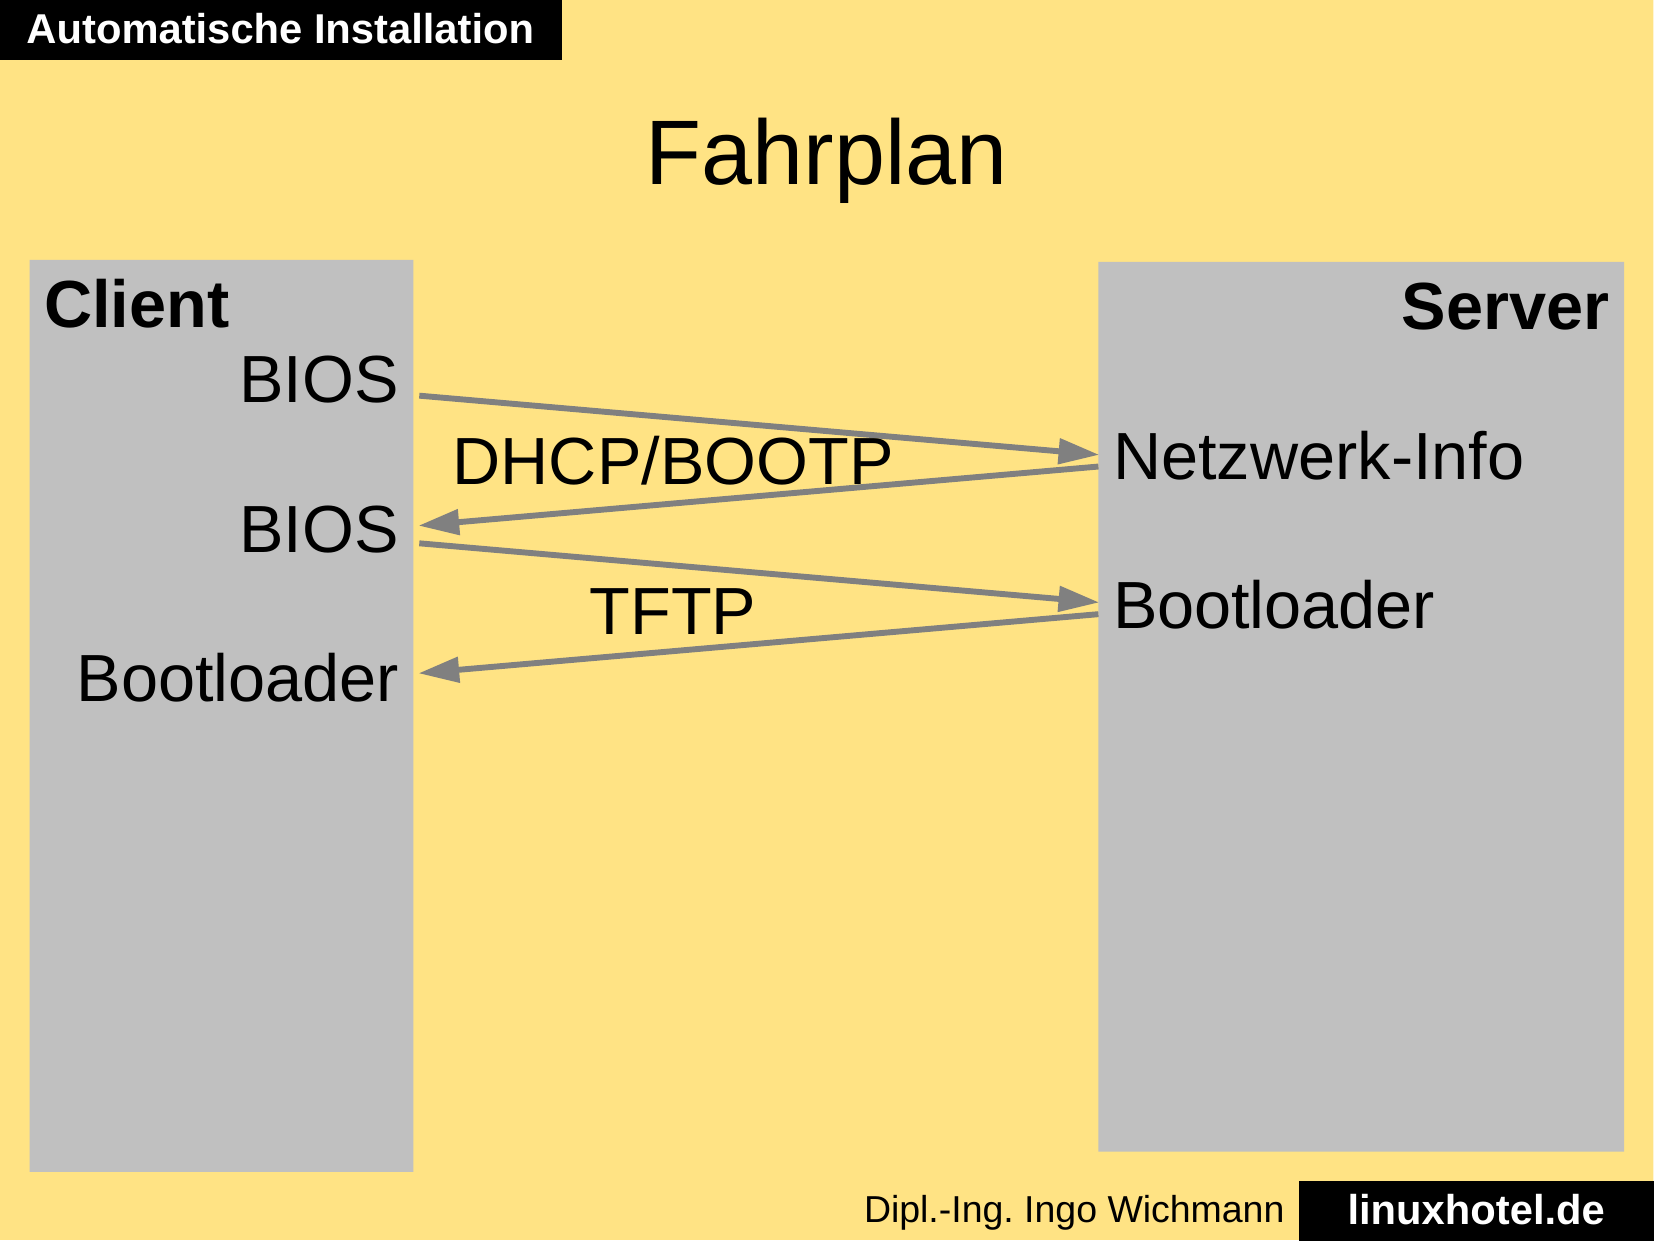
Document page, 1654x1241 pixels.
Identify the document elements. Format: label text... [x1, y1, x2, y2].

text_box linuxhotel.de [1299, 1181, 1654, 1241]
text_box DHCP/BOOTP TFTP [401, 267, 945, 1241]
text_box Server Netzwerk-Info Bootloader [1098, 261, 1625, 1152]
text_box Client BIOS BIOS Bootloader [29, 259, 414, 1172]
title Fahrplan [82, 49, 1571, 257]
text_box Automatische Installation [0, 0, 562, 60]
text_box Dipl.-Ing. Ingo Wichmann [945, 1181, 1300, 1238]
